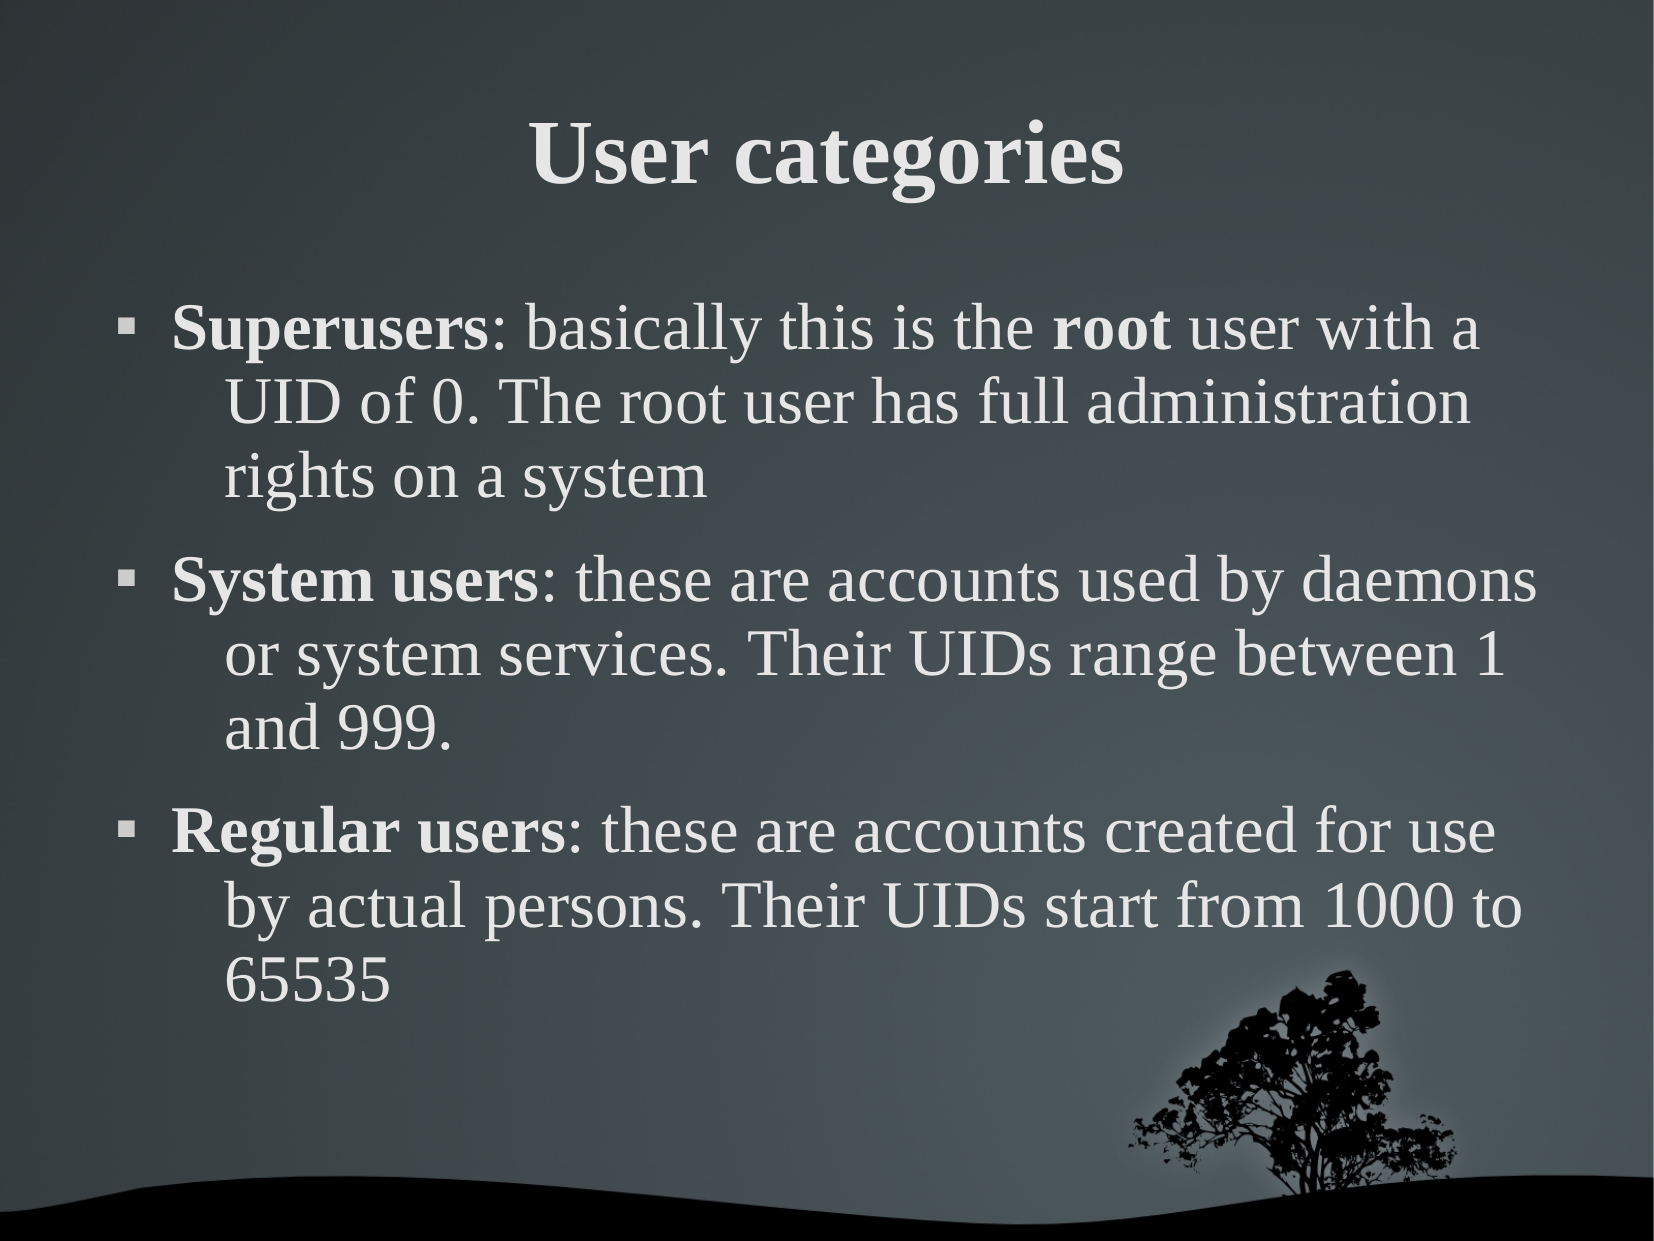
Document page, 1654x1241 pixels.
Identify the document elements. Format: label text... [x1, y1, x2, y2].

list Superusers: basically this is the root user with a UID of 0. The root user has full administration rights on a system System users: these are accounts used by daemons or system services. Their UIDs range between 1 and 999. Regular users: these are accounts created for use by actual persons. Their UIDs start from 1000 to 65535 [82, 290, 1571, 1142]
picture [0, 0, 1654, 1241]
title User categories [82, 49, 1571, 257]
